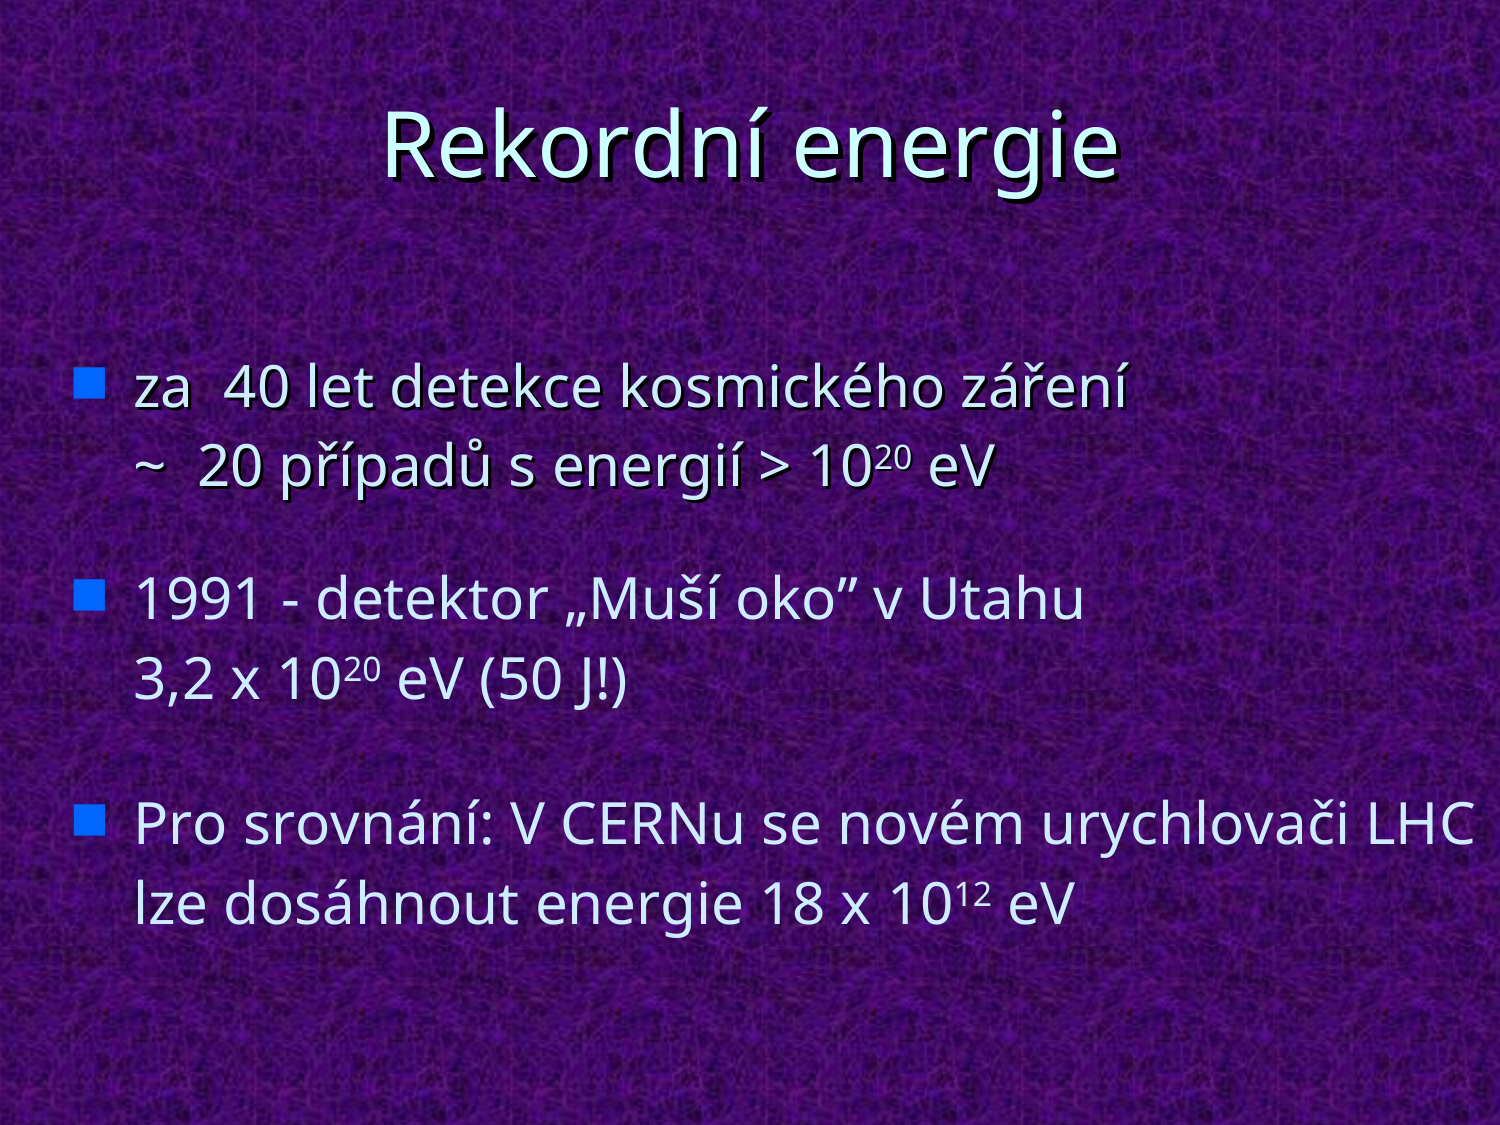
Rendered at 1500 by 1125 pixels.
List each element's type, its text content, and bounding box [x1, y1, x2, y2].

text_box Pro srovnání: V CERNu se novém urychlovači LHC lze dosáhnout energie 18 x 1012 eV [62, 774, 1500, 1038]
text_box 1991 - detektor „Muší oko” v Utahu 3,2 x 1020 eV (50 J!) [62, 549, 1450, 750]
title Rekordní energie [125, 74, 1401, 213]
picture [0, 0, 1500, 1125]
list za 40 let detekce kosmického záření ~ 20 případů s energií > 1020 eV [62, 337, 1450, 549]
